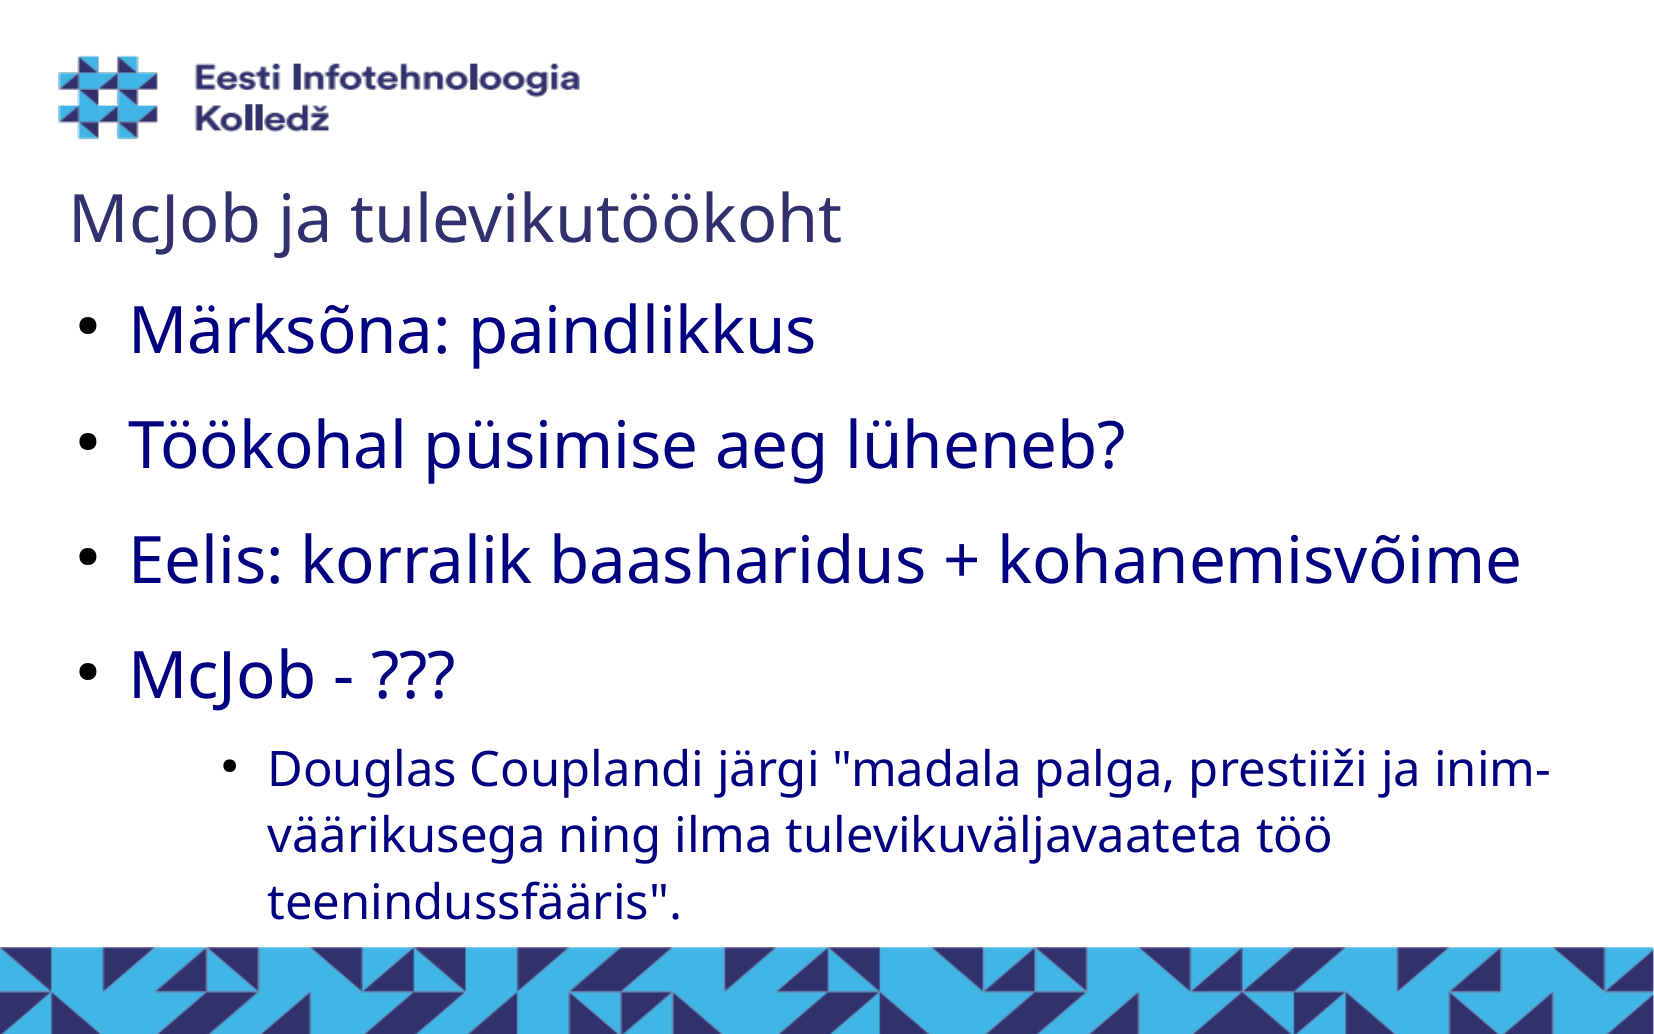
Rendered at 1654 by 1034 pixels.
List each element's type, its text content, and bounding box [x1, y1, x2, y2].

title McJob ja tulevikutöökoht [68, 147, 1536, 283]
list Märksõna: paindlikkus Töökohal püsimise aeg lüheneb? Eelis: korralik baasharidus + kohanemisvõime McJob - ??? Douglas Couplandi järgi "madala palga, prestiiži ja inim- väärikusega ning ilma tulevikuväljavaateta töö teenindussfääris". [59, 283, 1595, 936]
